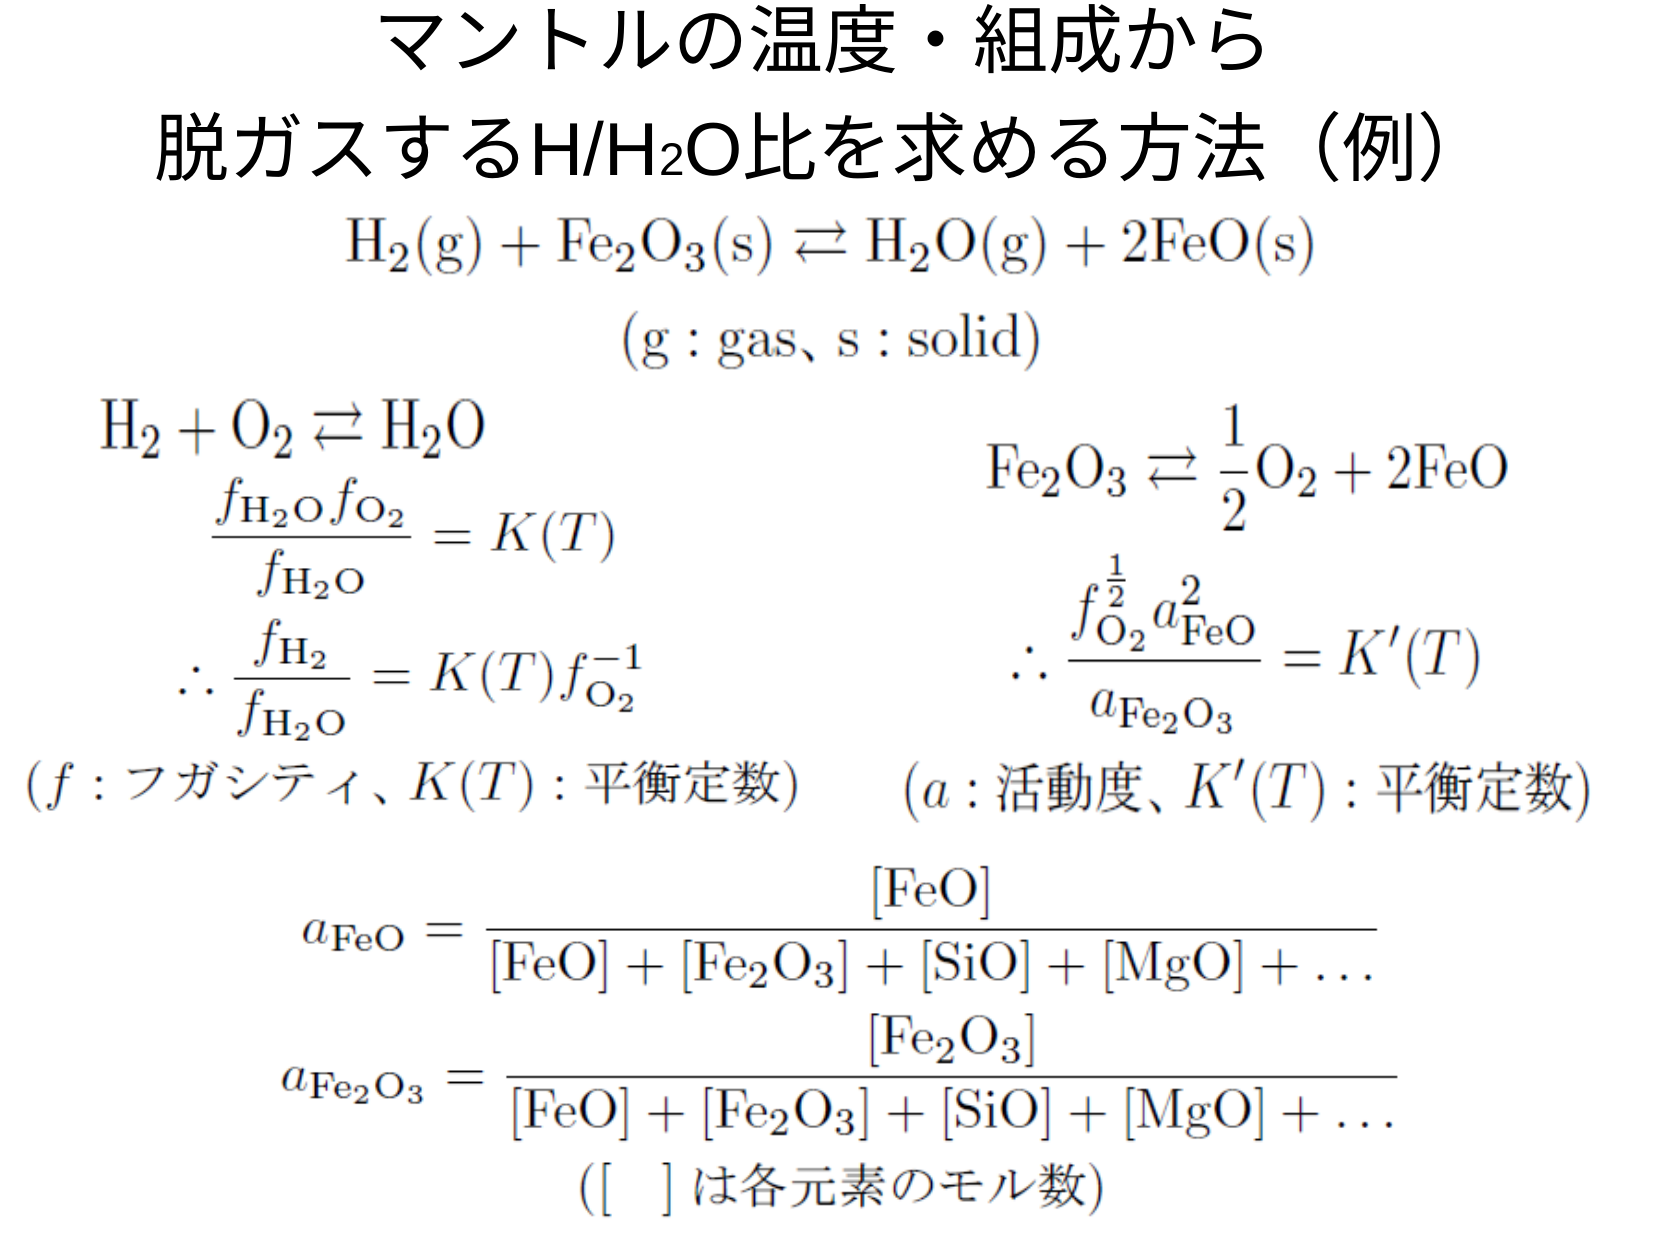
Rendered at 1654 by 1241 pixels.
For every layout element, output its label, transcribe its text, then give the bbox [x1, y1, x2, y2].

title マントルの温度・組成から 脱ガスするH/H2O比を求める方法（例） [82, 0, 1565, 178]
picture [0, 206, 1608, 1233]
